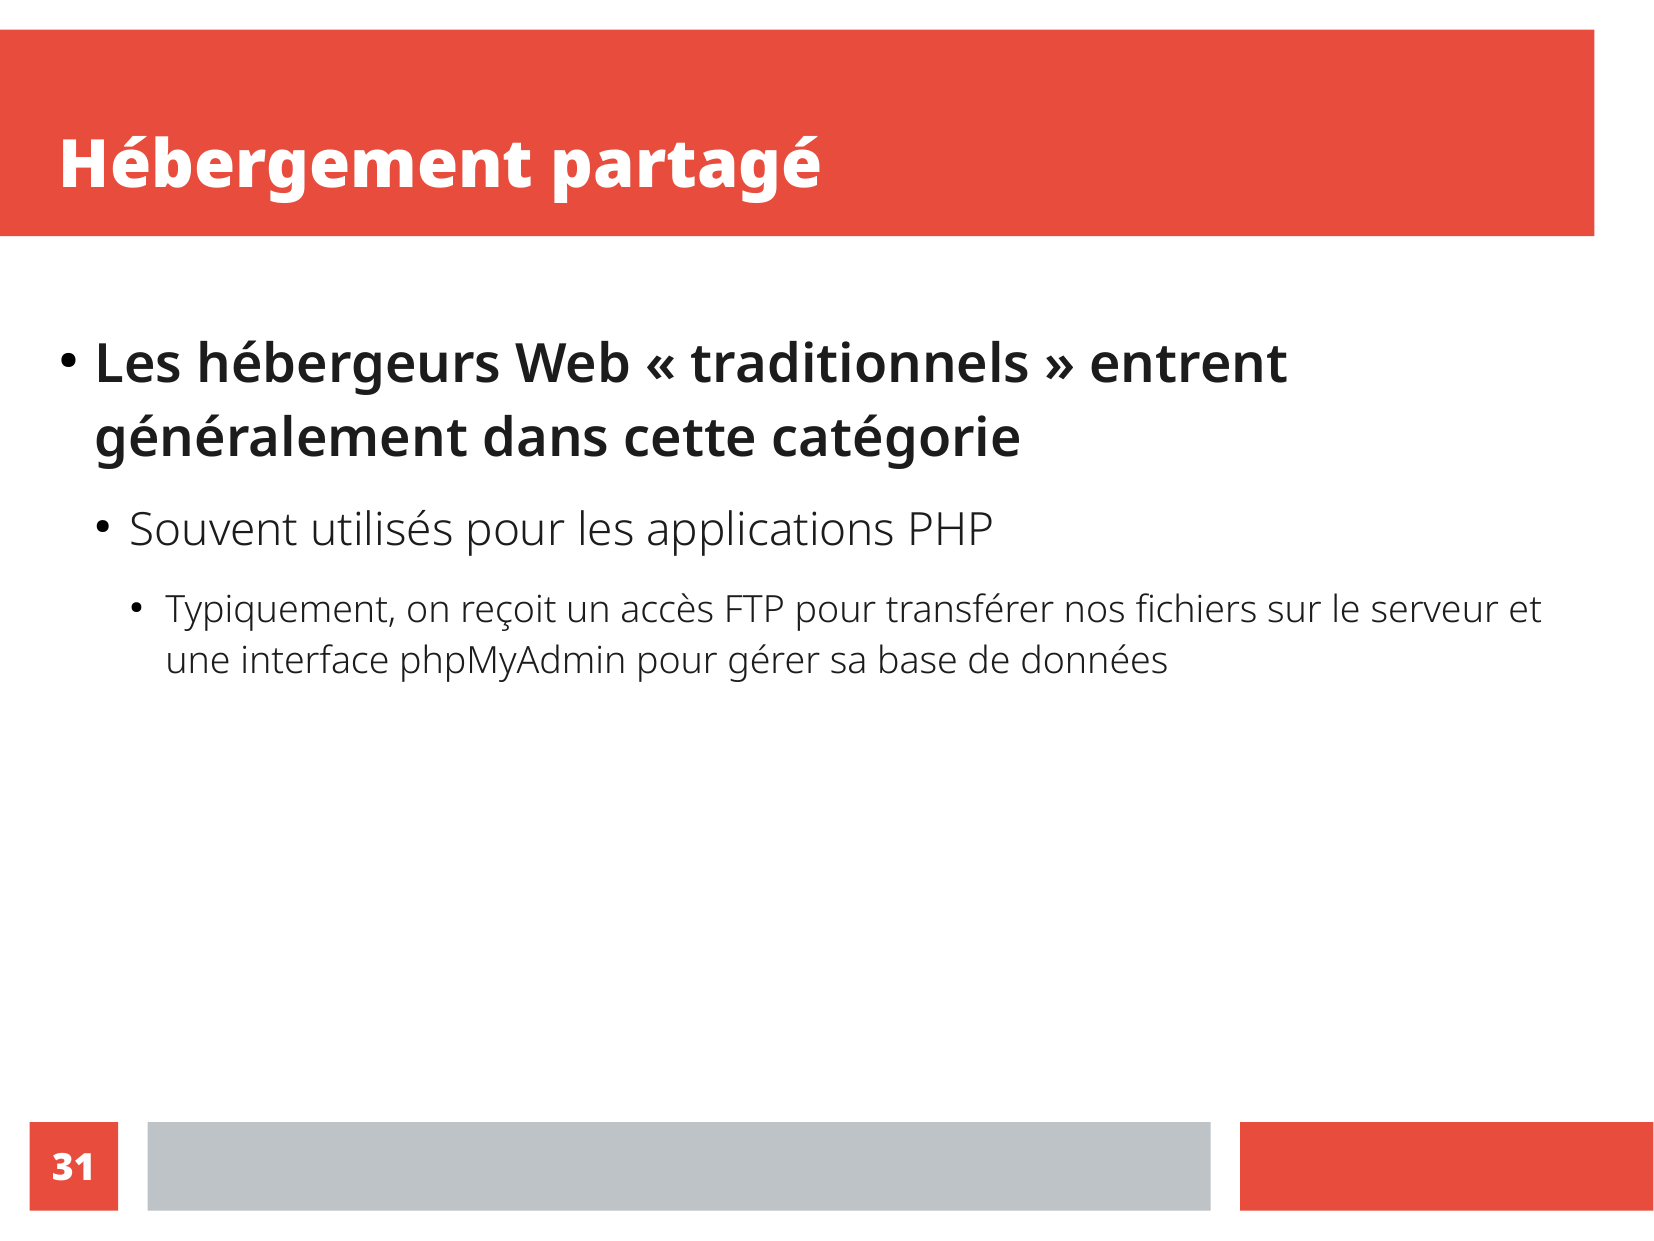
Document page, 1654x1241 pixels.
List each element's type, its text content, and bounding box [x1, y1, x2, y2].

list Les hébergeurs Web « traditionnels » entrent généralement dans cette catégorie Souvent utilisés pour les applications PHP Typiquement, on reçoit un accès FTP pour transférer nos fichiers sur le serveur et une interface phpMyAdmin pour gérer sa base de données [59, 324, 1565, 1093]
title Hébergement partagé [59, 59, 1595, 207]
